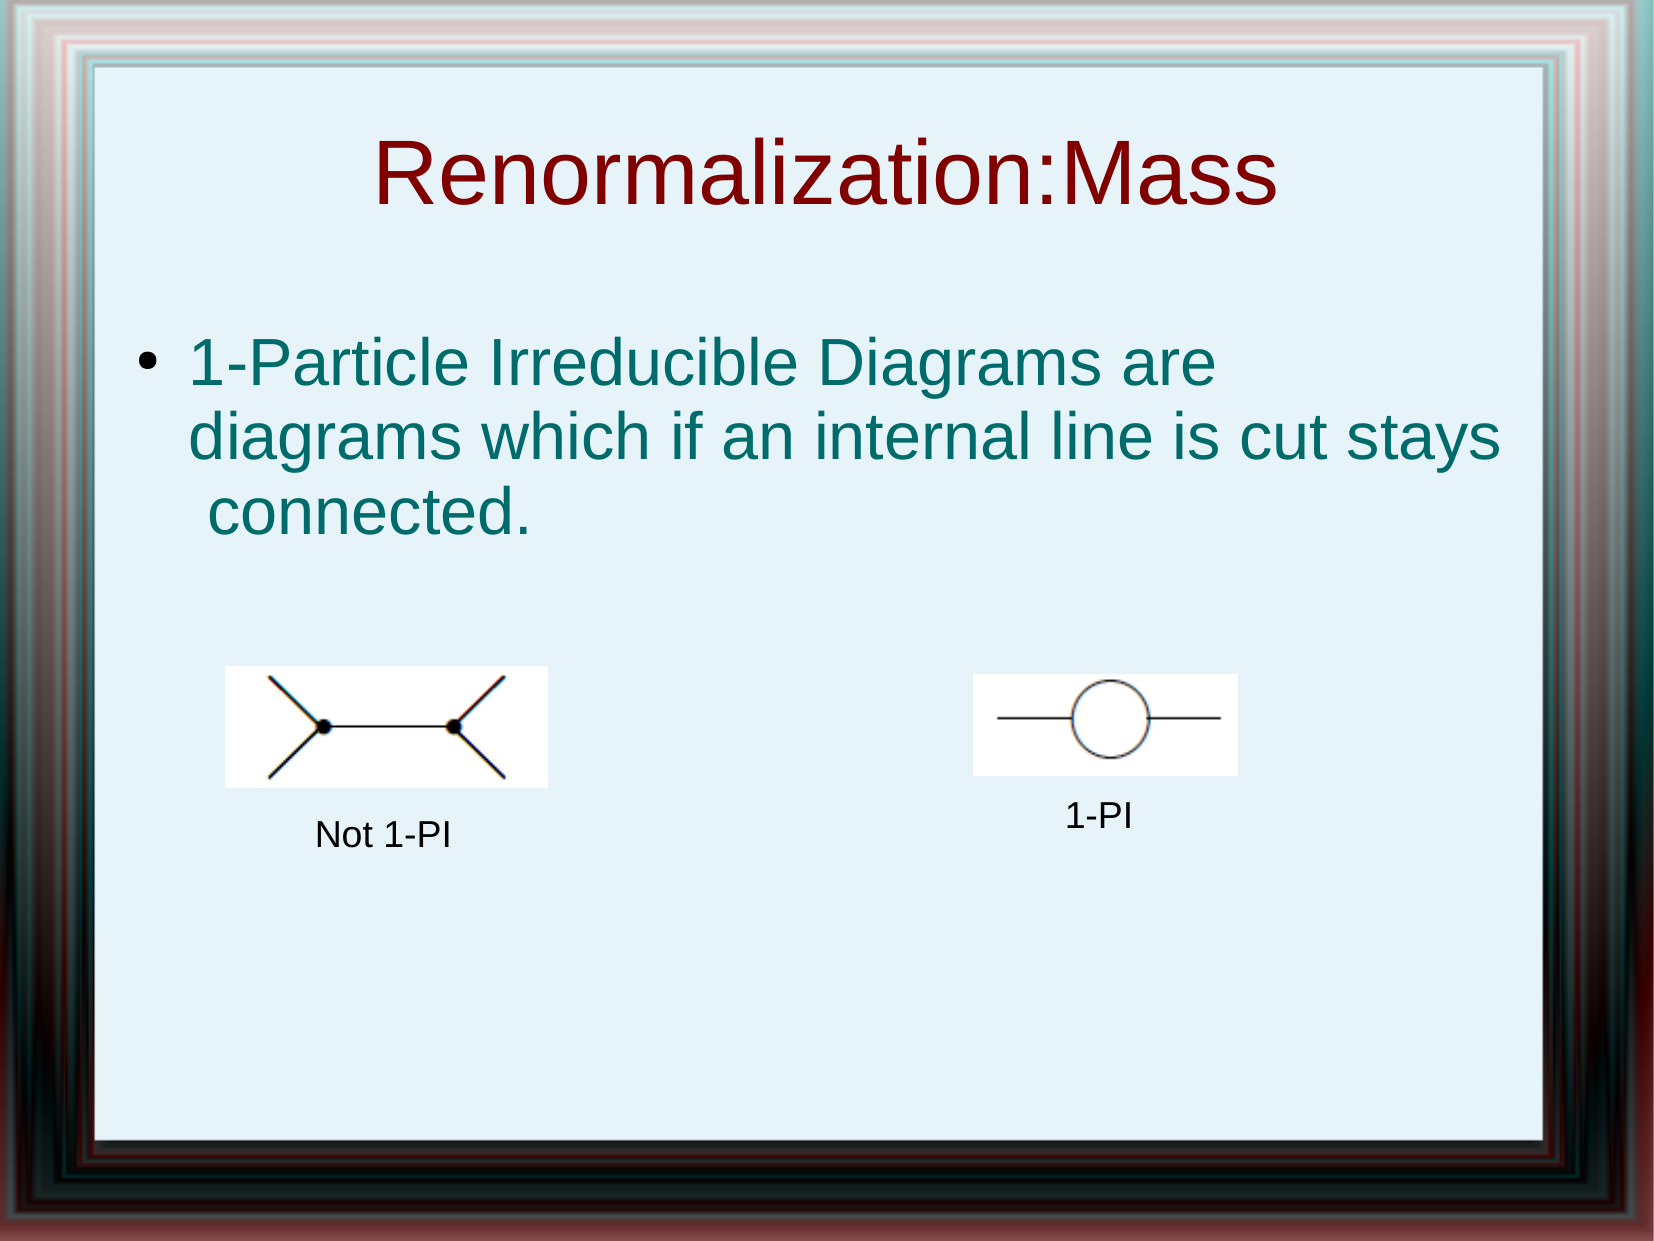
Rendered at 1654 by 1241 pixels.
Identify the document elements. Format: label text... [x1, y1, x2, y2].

list 1-Particle Irreducible Diagrams are diagrams which if an internal line is cut stays connected. [118, 324, 1506, 550]
title Renormalization:Mass [118, 95, 1536, 250]
text_box Not 1-PI [300, 805, 468, 863]
picture [0, 0, 1654, 1241]
text_box 1-PI [1050, 787, 1149, 845]
